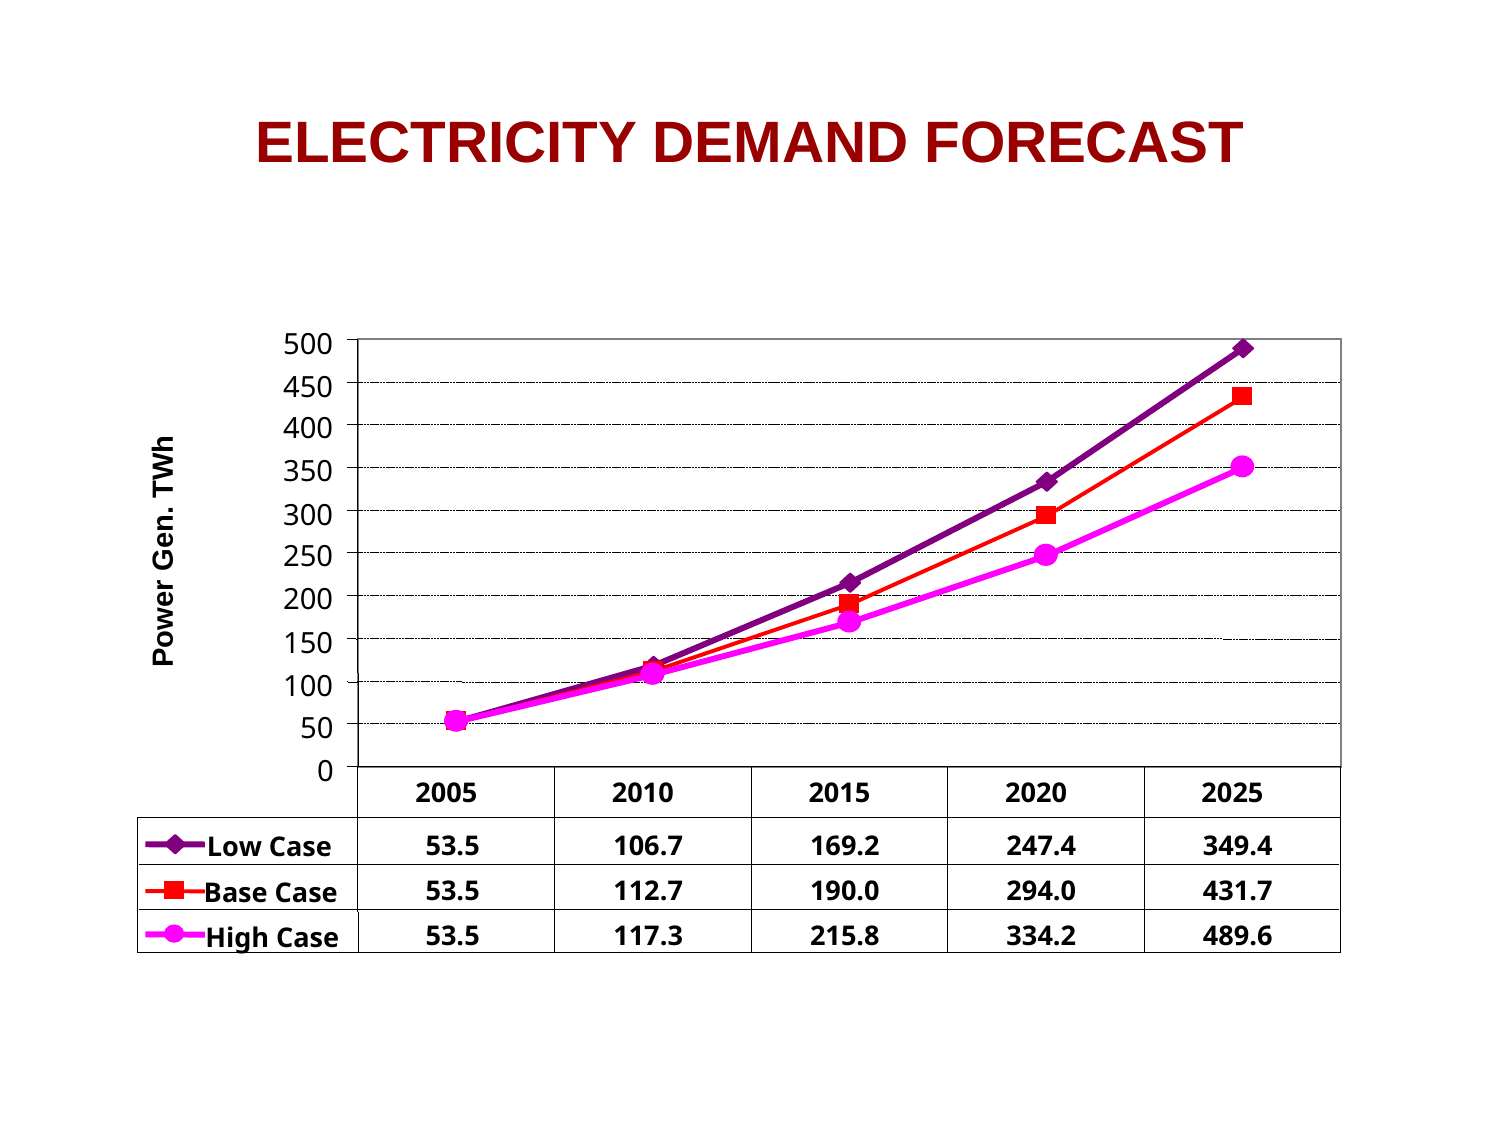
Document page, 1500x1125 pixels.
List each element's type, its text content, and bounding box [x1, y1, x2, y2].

text_box 50 [300, 709, 334, 745]
text_box 200 [283, 580, 334, 616]
text_box Base Case [203, 874, 338, 908]
text_box 0 [317, 752, 335, 788]
text_box 247.4 [1006, 828, 1077, 861]
text_box 500 [283, 324, 334, 360]
text_box 169.2 [810, 828, 880, 861]
title ELECTRICITY DEMAND FORECAST [75, 45, 1426, 233]
text_box [165, 835, 186, 854]
text_box [359, 339, 1340, 766]
text_box 106.7 [613, 828, 684, 861]
text_box 250 [283, 537, 334, 573]
text_box 53.5 [425, 828, 481, 861]
text_box 2010 [611, 775, 675, 809]
text_box Power Gen. TWh [143, 435, 179, 668]
text_box 2020 [1005, 775, 1068, 809]
text_box 215.8 [810, 918, 880, 951]
text_box 53.5 [425, 918, 481, 951]
text_box 117.3 [613, 918, 684, 951]
list [75, 262, 1426, 1005]
text_box 349.4 [1203, 838, 1212, 852]
text_box [165, 881, 184, 899]
text_box 294.0 [1006, 873, 1077, 906]
text_box 53.5 [425, 873, 481, 906]
text_box 190.0 [810, 873, 880, 906]
text_box 150 [283, 624, 334, 660]
text_box 450 [283, 368, 334, 404]
text_box Low Case [206, 829, 332, 863]
text_box High Case [205, 919, 340, 953]
text_box 2015 [808, 775, 871, 809]
text_box 400 [283, 409, 334, 445]
text_box 300 [283, 496, 334, 532]
text_box 2005 [415, 775, 478, 809]
text_box 350 [283, 452, 334, 488]
text_box 100 [283, 667, 334, 703]
text_box 112.7 [613, 873, 684, 906]
text_box 2025 [1201, 775, 1264, 809]
text_box 431.7 [1203, 873, 1273, 906]
text_box 489.6 [1203, 918, 1273, 951]
text_box 349.4 [1203, 828, 1273, 861]
text_box 334.2 [1006, 918, 1077, 951]
text_box [165, 925, 184, 942]
